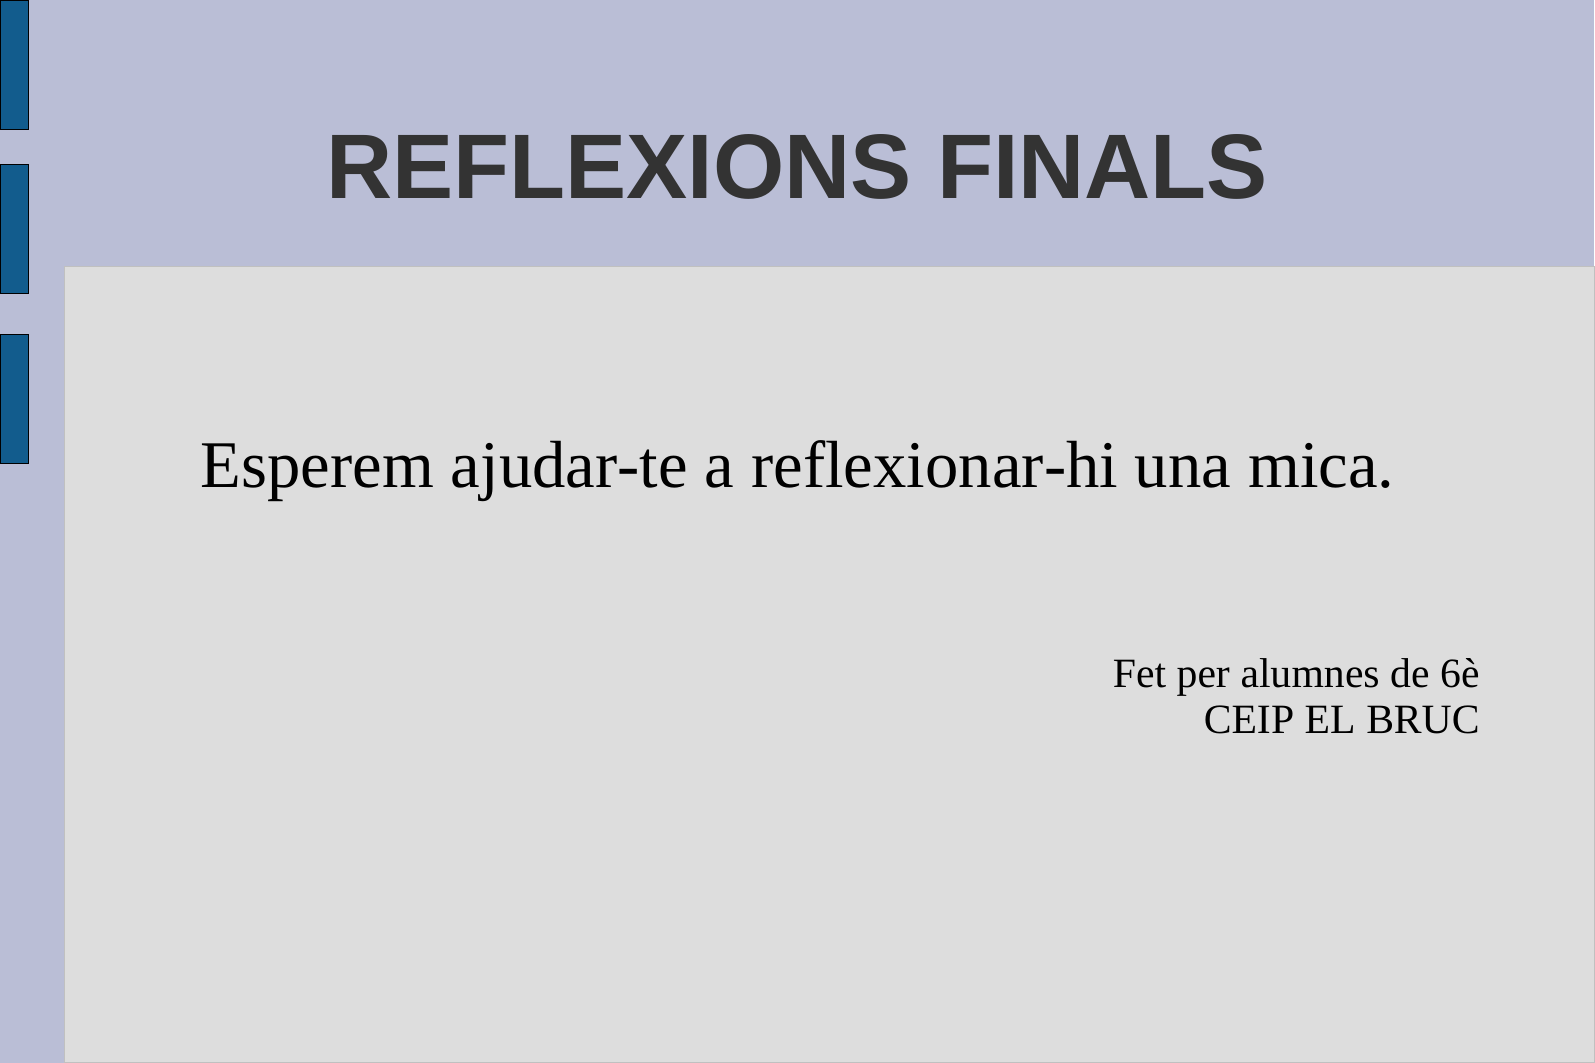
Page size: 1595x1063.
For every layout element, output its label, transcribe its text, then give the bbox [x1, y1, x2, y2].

title REFLEXIONS FINALS [117, 85, 1479, 249]
subtitle Esperem ajudar-te a reflexionar-hi una mica. Fet per alumnes de 6è CEIP EL BRUC [118, 295, 1480, 951]
